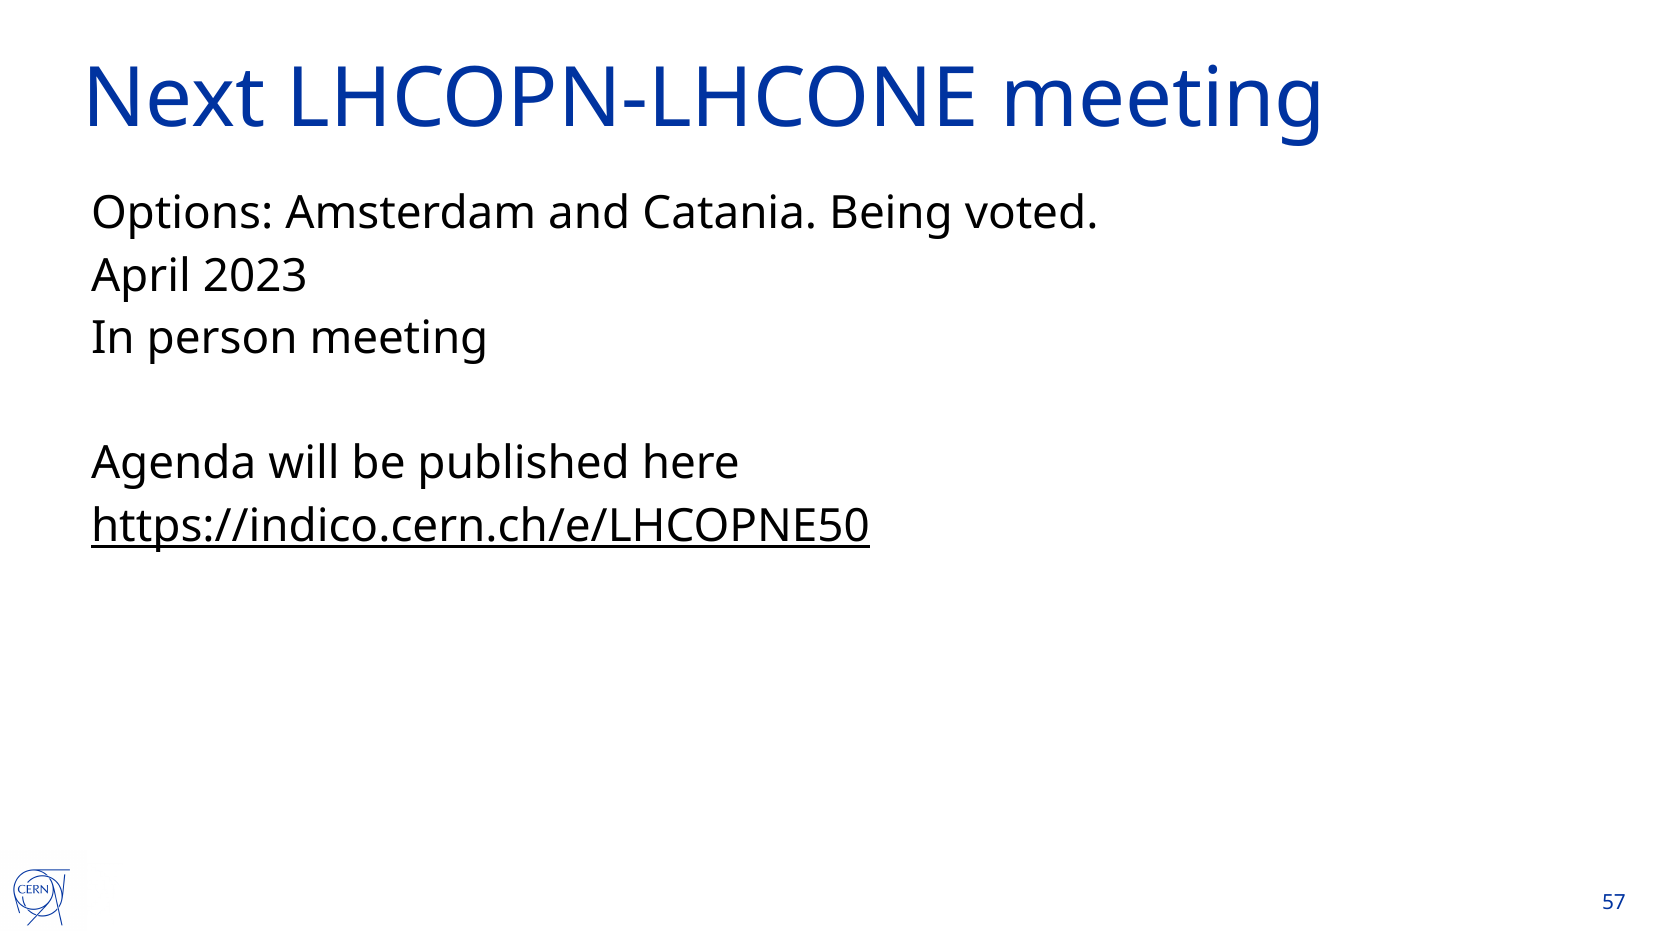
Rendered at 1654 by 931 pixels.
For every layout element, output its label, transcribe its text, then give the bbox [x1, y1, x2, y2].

text_box Options: Amsterdam and Catania. Being voted. April 2023 In person meeting Agenda will be published here https://indico.cern.ch/e/LHCOPNE50 [76, 172, 1601, 792]
picture [0, 850, 127, 931]
title Next LHCOPN-LHCONE meeting [82, 37, 1571, 142]
